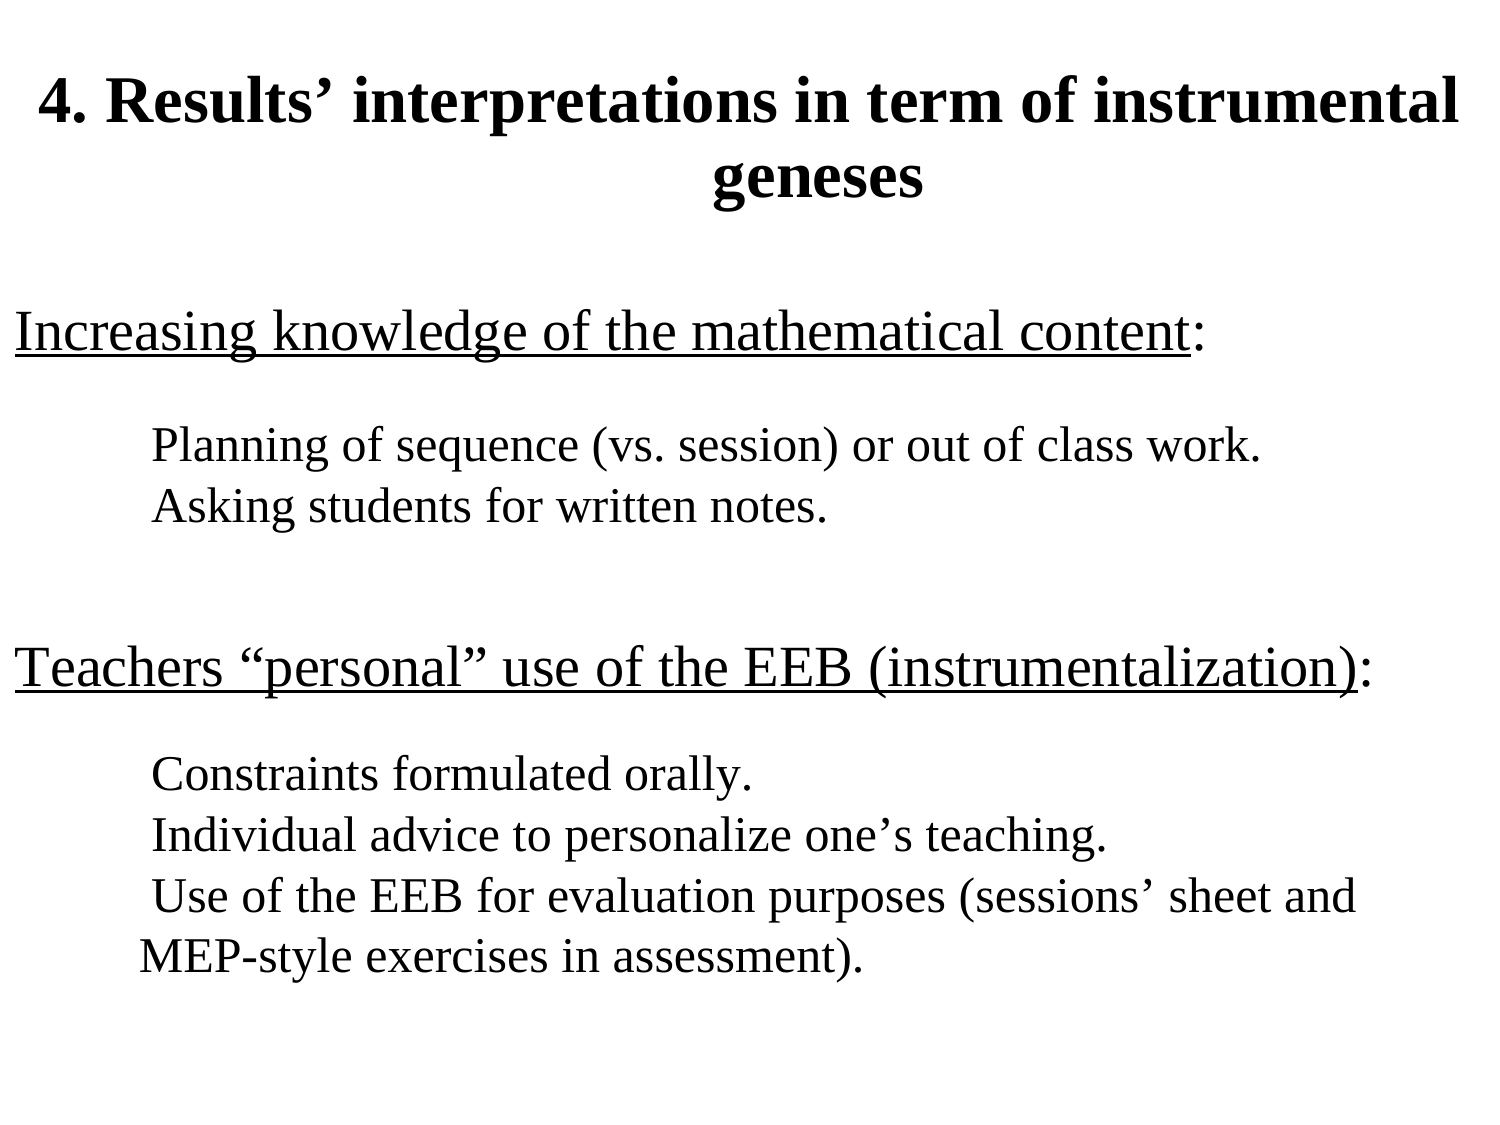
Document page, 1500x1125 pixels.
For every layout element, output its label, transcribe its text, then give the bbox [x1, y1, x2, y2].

text_box Increasing knowledge of the mathematical content: [0, 290, 1500, 371]
text_box Teachers “personal” use of the EEB (instrumentalization): [0, 626, 1500, 707]
text_box Constraints formulated orally. Individual advice to personalize one’s teaching. Use of the EEB for evaluation purposes (sessions’ sheet and MEP-style exercises in assessment). [123, 732, 1500, 992]
text_box Planning of sequence (vs. session) or out of class work. Asking students for written notes. [123, 403, 1500, 541]
title 4. Results’ interpretations in term of instrumental geneses [0, 49, 1500, 226]
